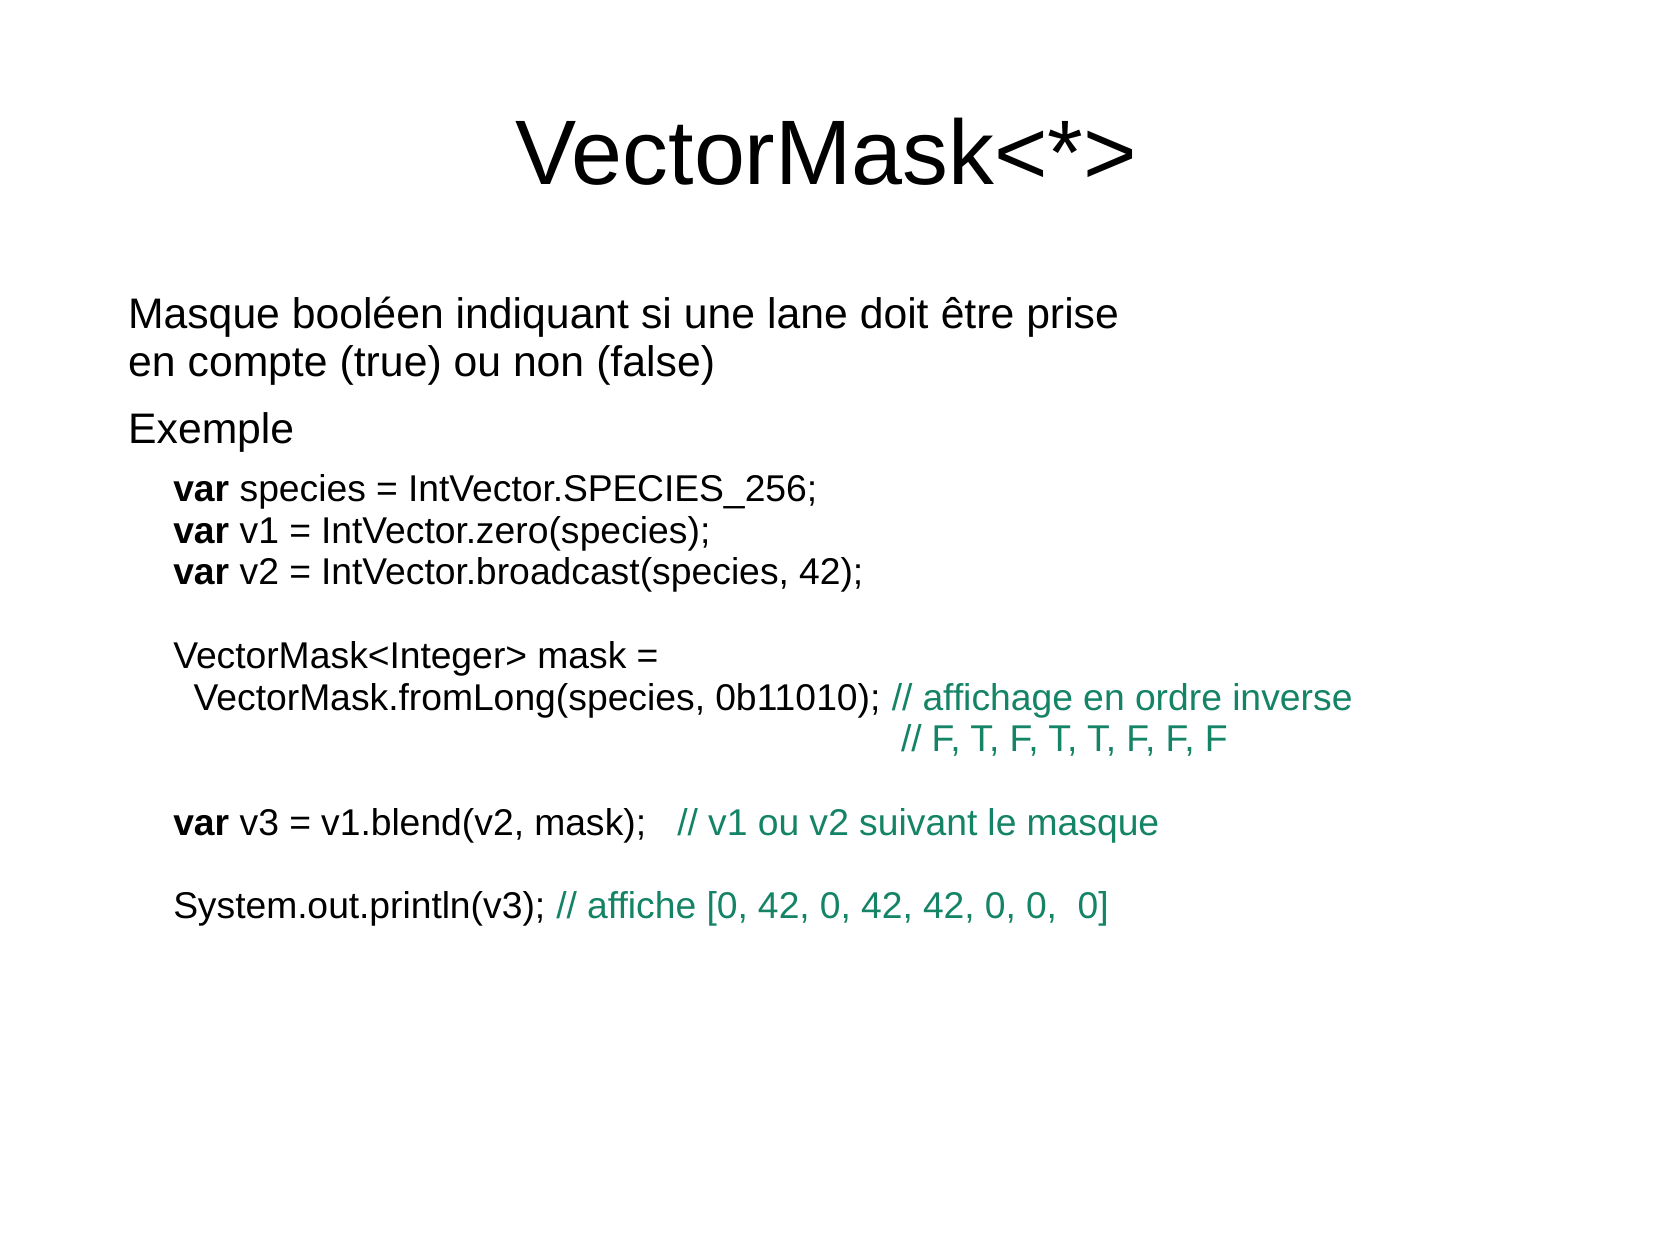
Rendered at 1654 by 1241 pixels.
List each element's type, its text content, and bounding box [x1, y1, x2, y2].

title VectorMask<*> [82, 49, 1571, 257]
list Masque booléen indiquant si une lane doit être prise en compte (true) ou non (false) Exemple var species = IntVector.SPECIES_256; var v1 = IntVector.zero(species); var v2 = IntVector.broadcast(species, 42); VectorMask<Integer> mask = VectorMask.fromLong(species, 0b11010); // affichage en ordre inverse // F, T, F, T, T, F, F, F var v3 = v1.blend(v2, mask); // v1 ou v2 suivant le masque System.out.println(v3); // affiche [0, 42, 0, 42, 42, 0, 0, 0] [82, 290, 1571, 1141]
